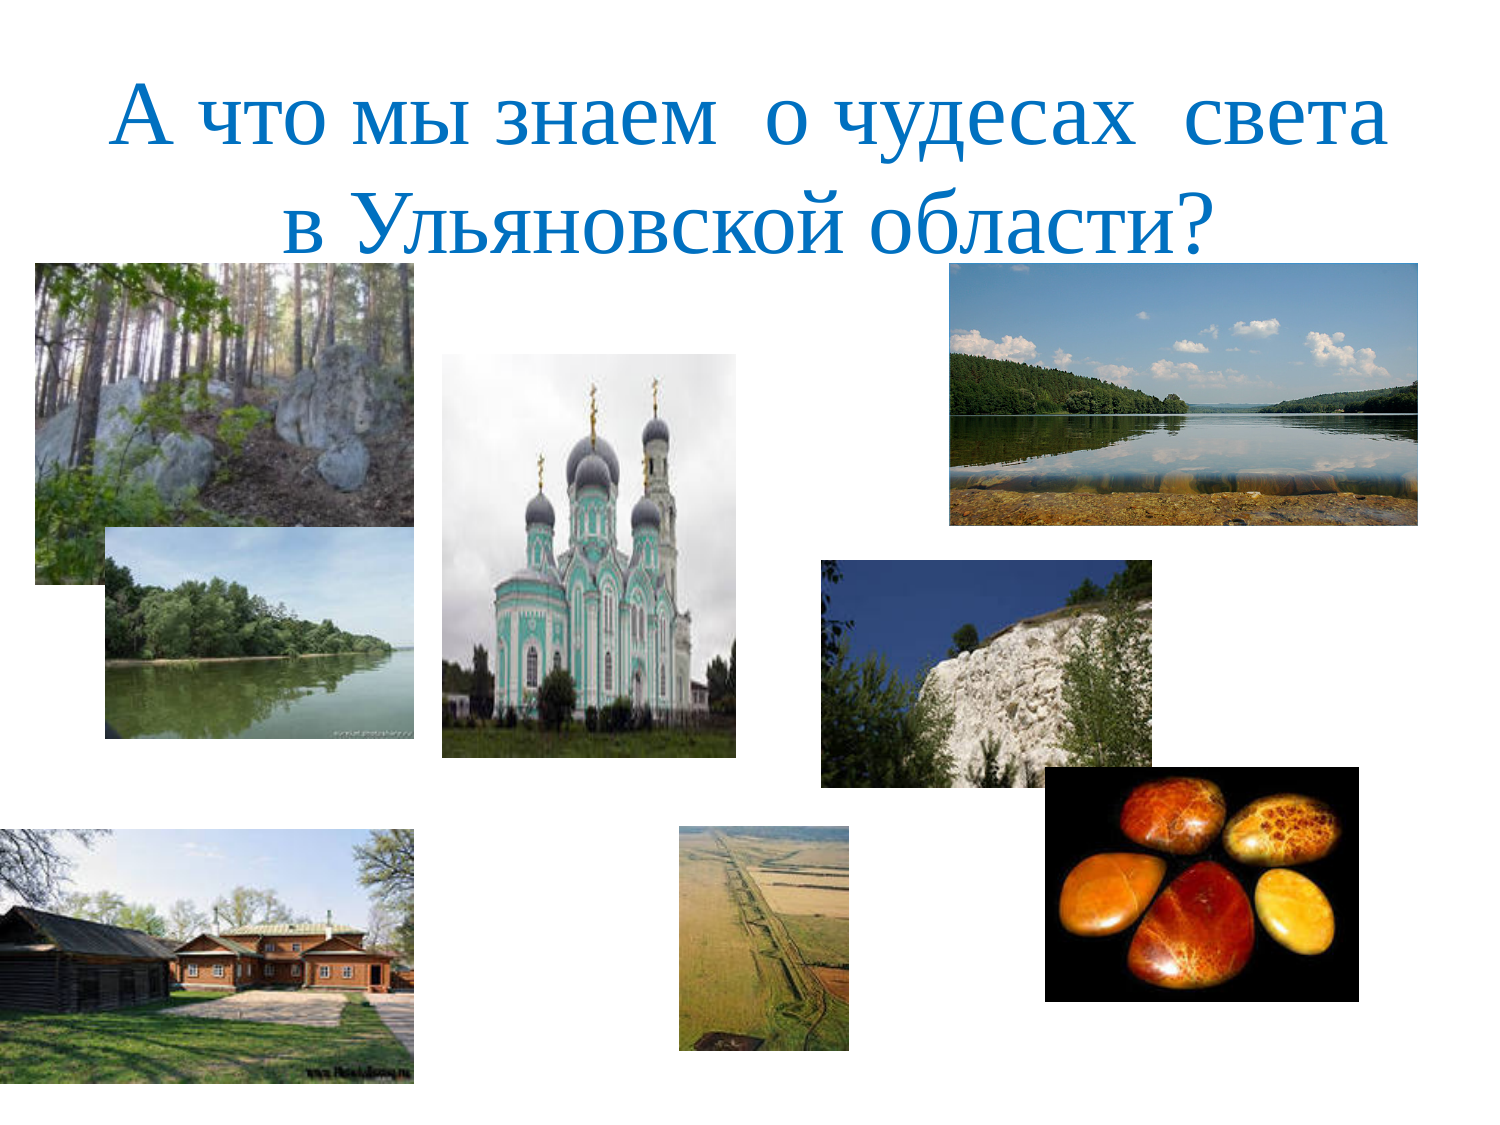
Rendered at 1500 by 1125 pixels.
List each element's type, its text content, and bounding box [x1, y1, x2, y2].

title А что мы знаем о чудесах света в Ульяновской области? [75, 45, 1425, 233]
picture [442, 354, 736, 758]
picture [0, 829, 414, 1084]
picture [679, 826, 849, 1051]
picture [949, 263, 1418, 526]
picture [821, 560, 1359, 1003]
picture [35, 263, 414, 739]
